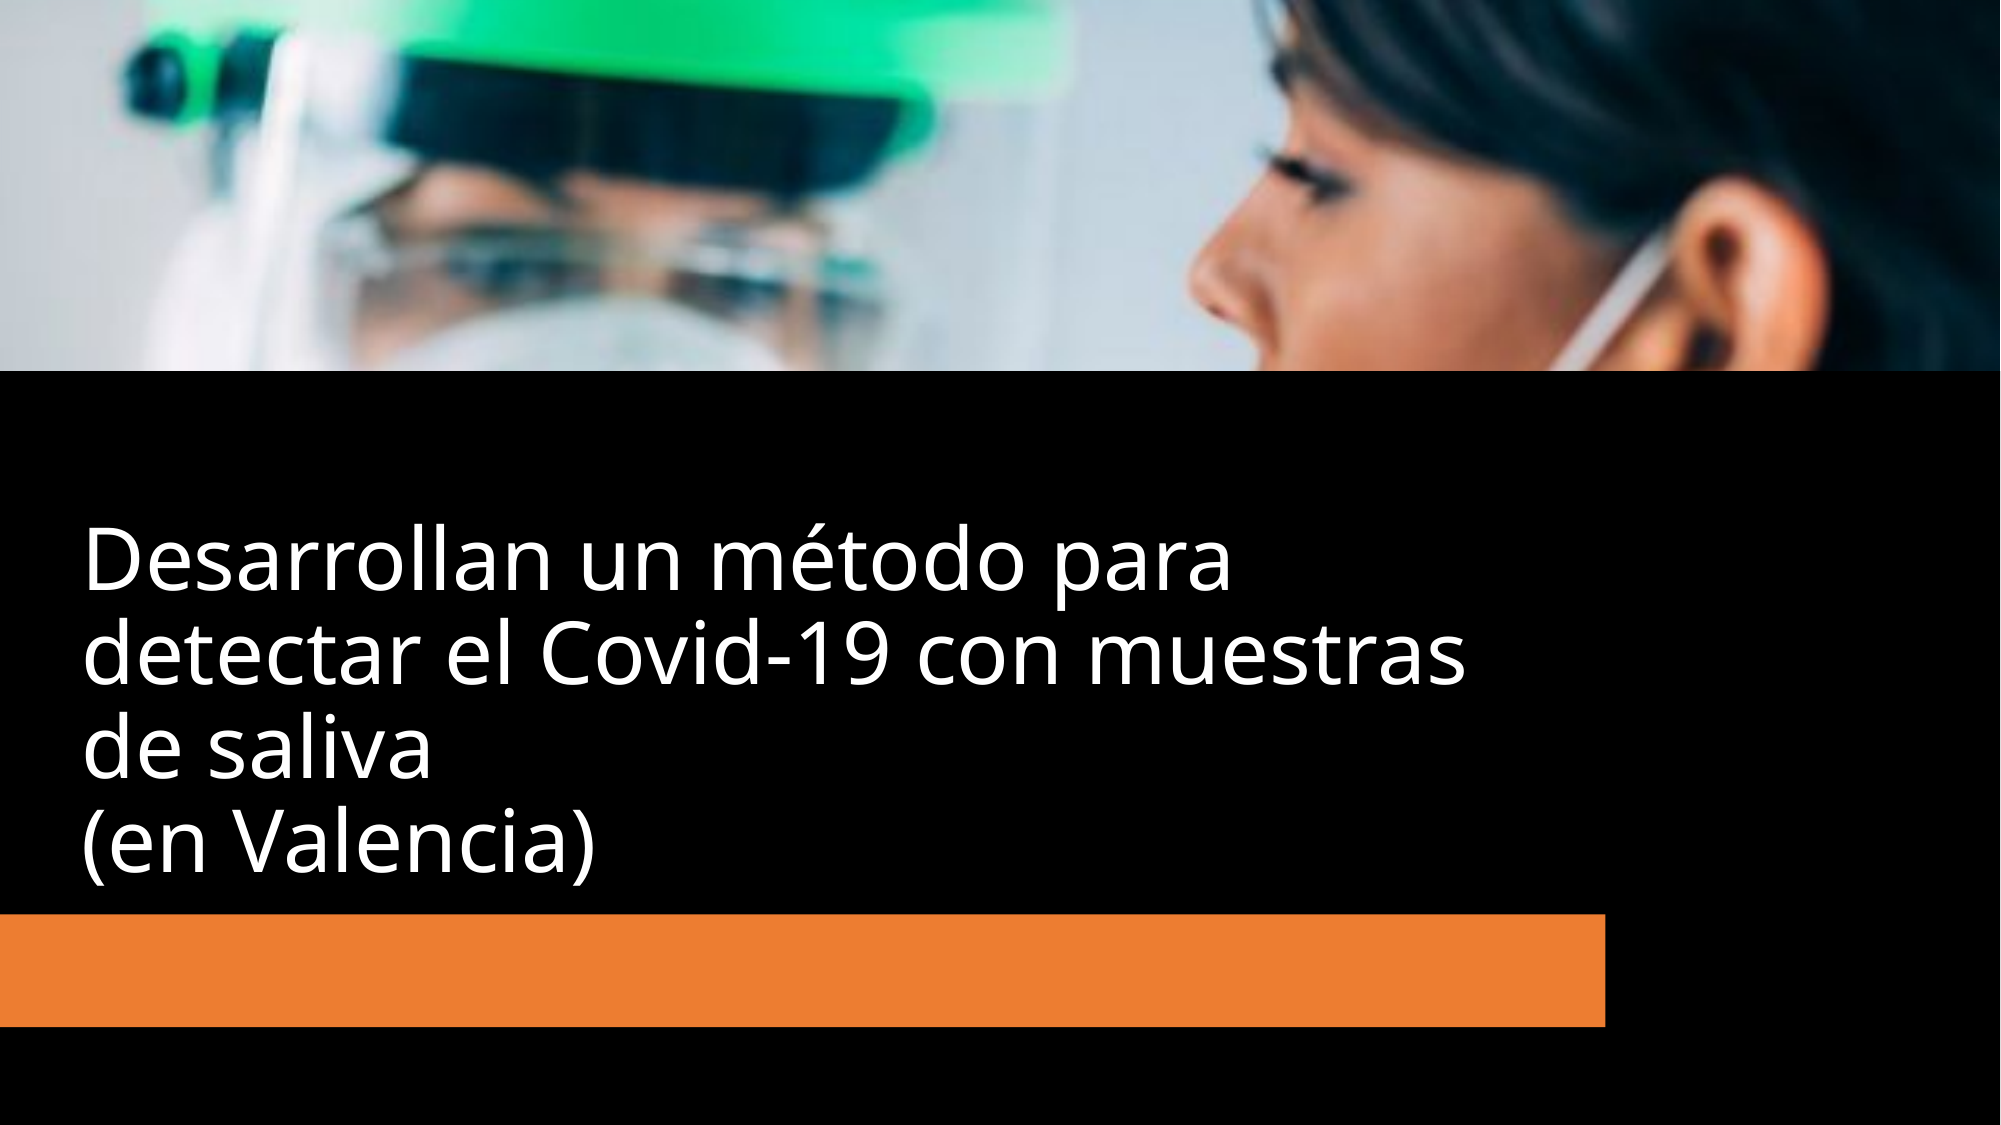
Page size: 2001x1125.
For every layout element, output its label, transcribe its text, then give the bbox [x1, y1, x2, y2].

picture [0, 0, 2000, 372]
text_box [0, 372, 2000, 1125]
title Desarrollan un método para detectar el Covid-19 con muestras de saliva (en Valencia) [66, 507, 1556, 899]
